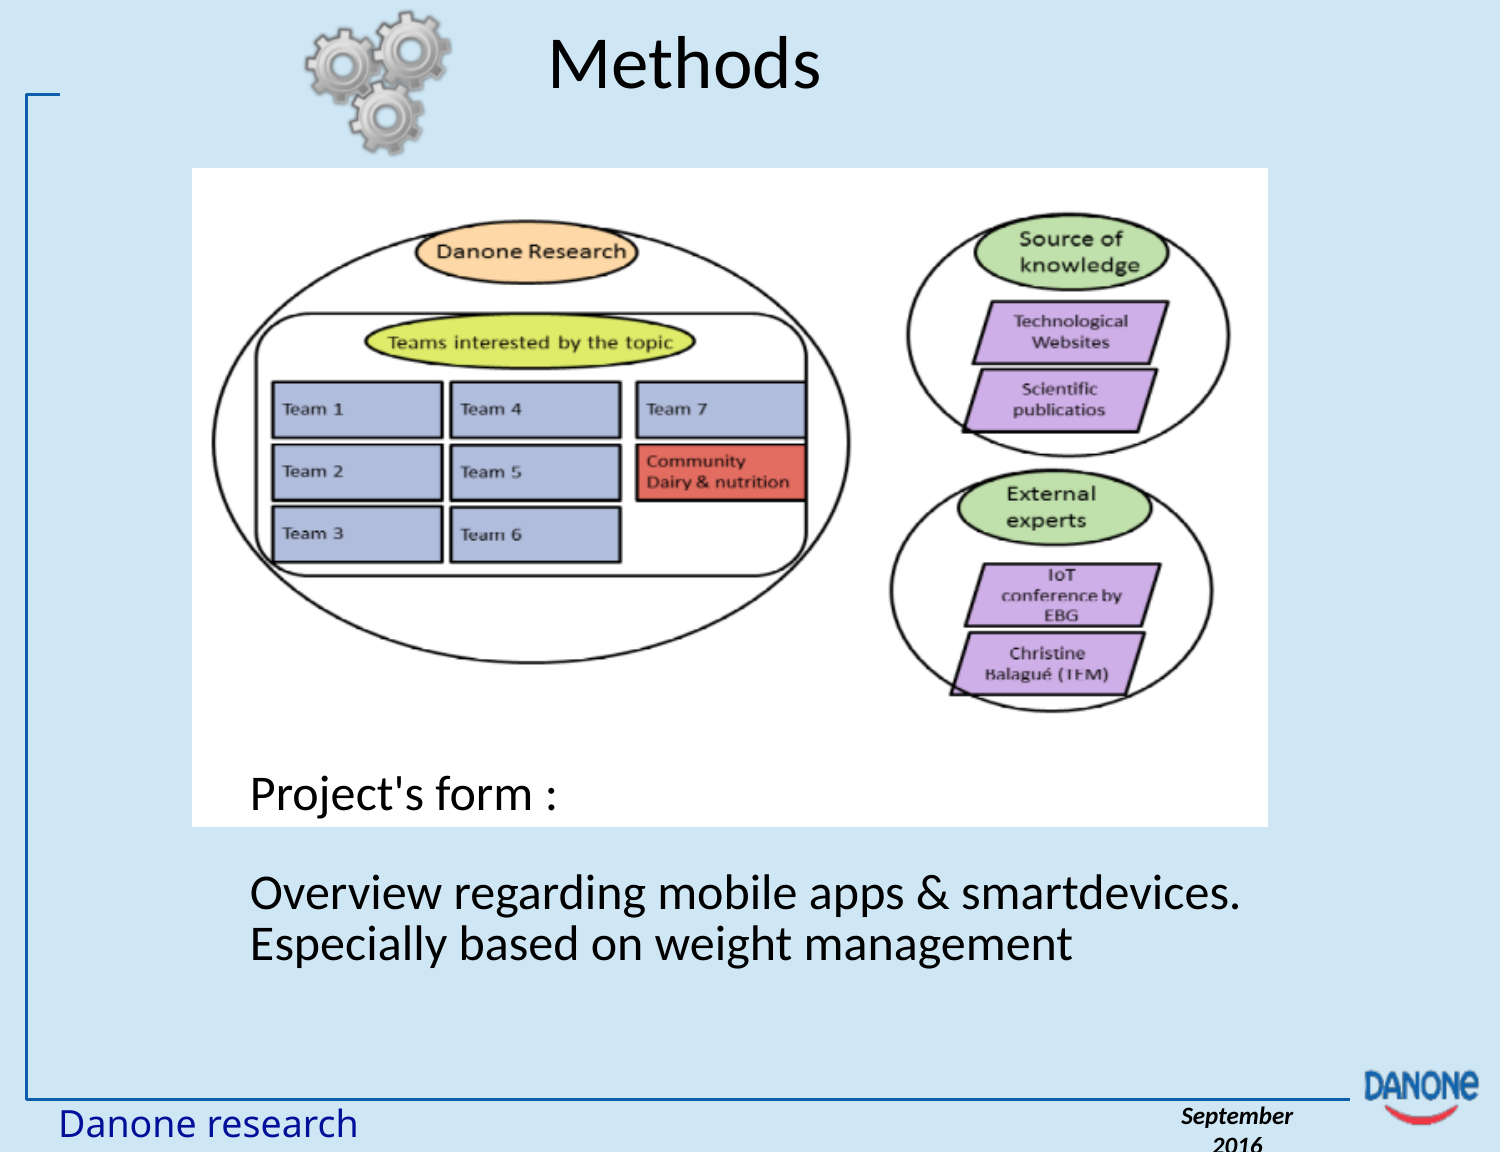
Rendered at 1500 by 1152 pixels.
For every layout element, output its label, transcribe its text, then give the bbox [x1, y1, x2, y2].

picture [295, 0, 459, 164]
text_box Project's form : Overview regarding mobile apps & smartdevices. Especially based on weight management [235, 765, 1257, 1024]
picture [1362, 1067, 1482, 1130]
picture [192, 168, 1268, 827]
text_box Methods [437, 5, 933, 168]
text_box Danone research [43, 1092, 392, 1152]
text_box September 2016 [1147, 1092, 1327, 1152]
